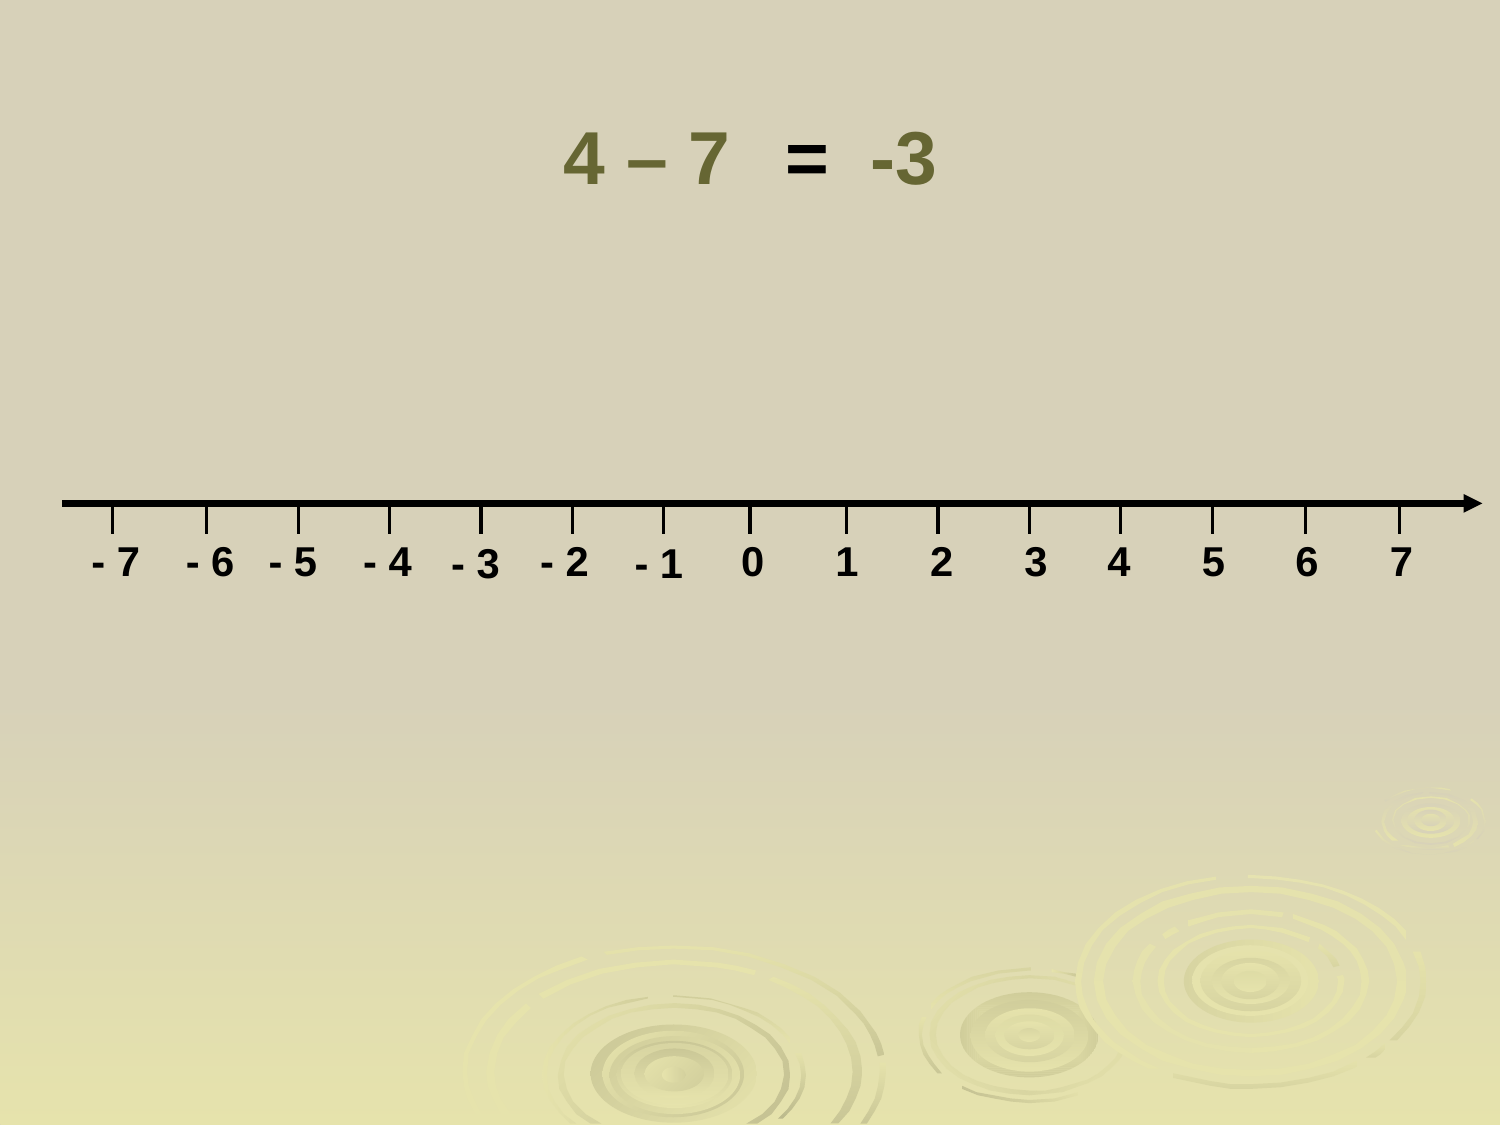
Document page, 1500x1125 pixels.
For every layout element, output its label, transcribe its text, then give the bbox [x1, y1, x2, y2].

text_box 1 [820, 527, 888, 602]
text_box - 7 [76, 527, 178, 602]
text_box = -3 [750, 101, 987, 208]
text_box 7 [1352, 527, 1454, 602]
text_box - 6 [178, 527, 273, 602]
text_box - 1 [619, 529, 721, 605]
text_box 4 – 7 [549, 101, 750, 208]
text_box 3 [998, 527, 1065, 602]
text_box 6 [1257, 527, 1352, 602]
text_box 4 [1092, 527, 1159, 602]
text_box - 5 [273, 527, 348, 602]
text_box - 4 [348, 527, 450, 602]
text_box 5 [1187, 527, 1254, 602]
text_box - 3 [436, 529, 538, 605]
text_box 2 [915, 527, 982, 602]
text_box - 2 [525, 527, 627, 602]
text_box 0 [726, 527, 793, 602]
